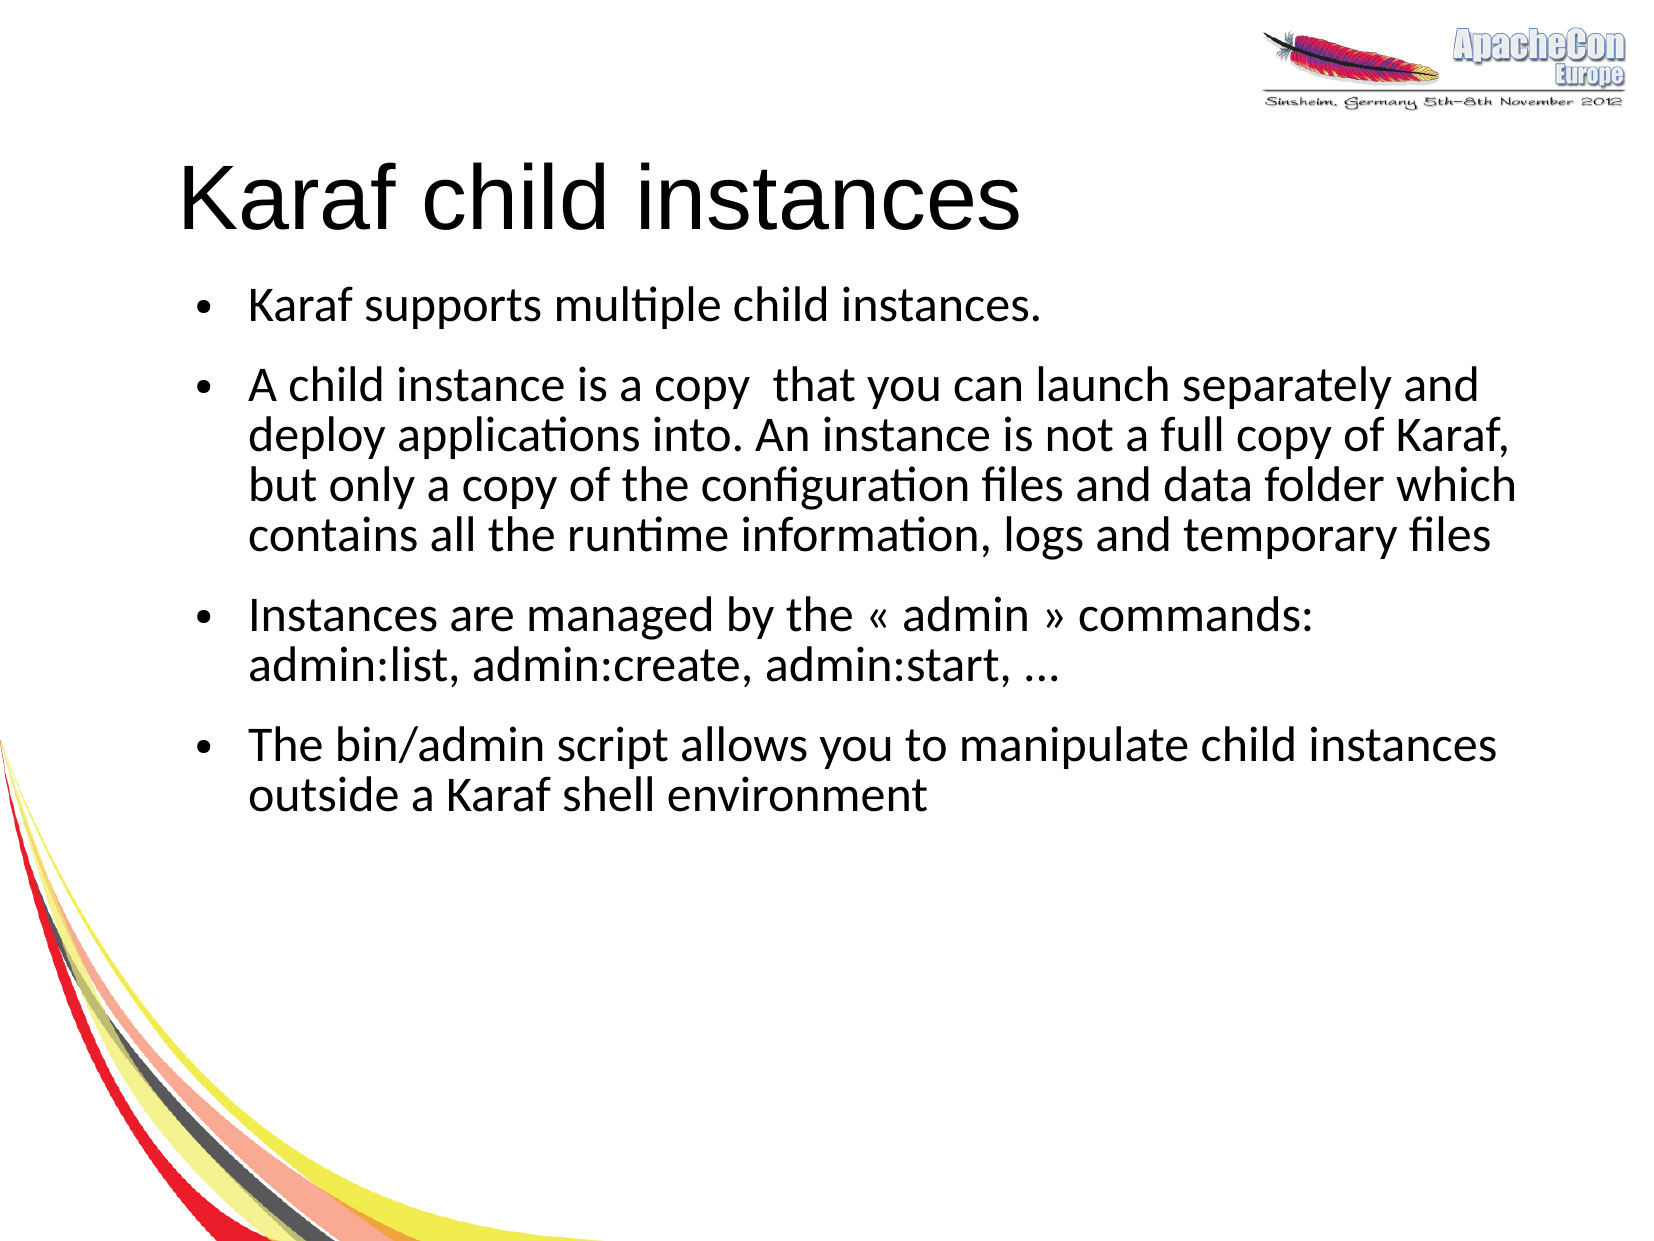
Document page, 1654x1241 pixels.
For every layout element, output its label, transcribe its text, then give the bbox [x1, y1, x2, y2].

list Karaf supports multiple child instances. A child instance is a copy that you can launch separately and deploy applications into. An instance is not a full copy of Karaf, but only a copy of the configuration files and data folder which contains all the runtime information, logs and temporary files Instances are managed by the « admin » commands: admin:list, admin:create, admin:start, ... The bin/admin script allows you to manipulate child instances outside a Karaf shell environment [177, 283, 1536, 1073]
picture [0, 0, 1654, 1241]
title Karaf child instances [177, 146, 1536, 250]
